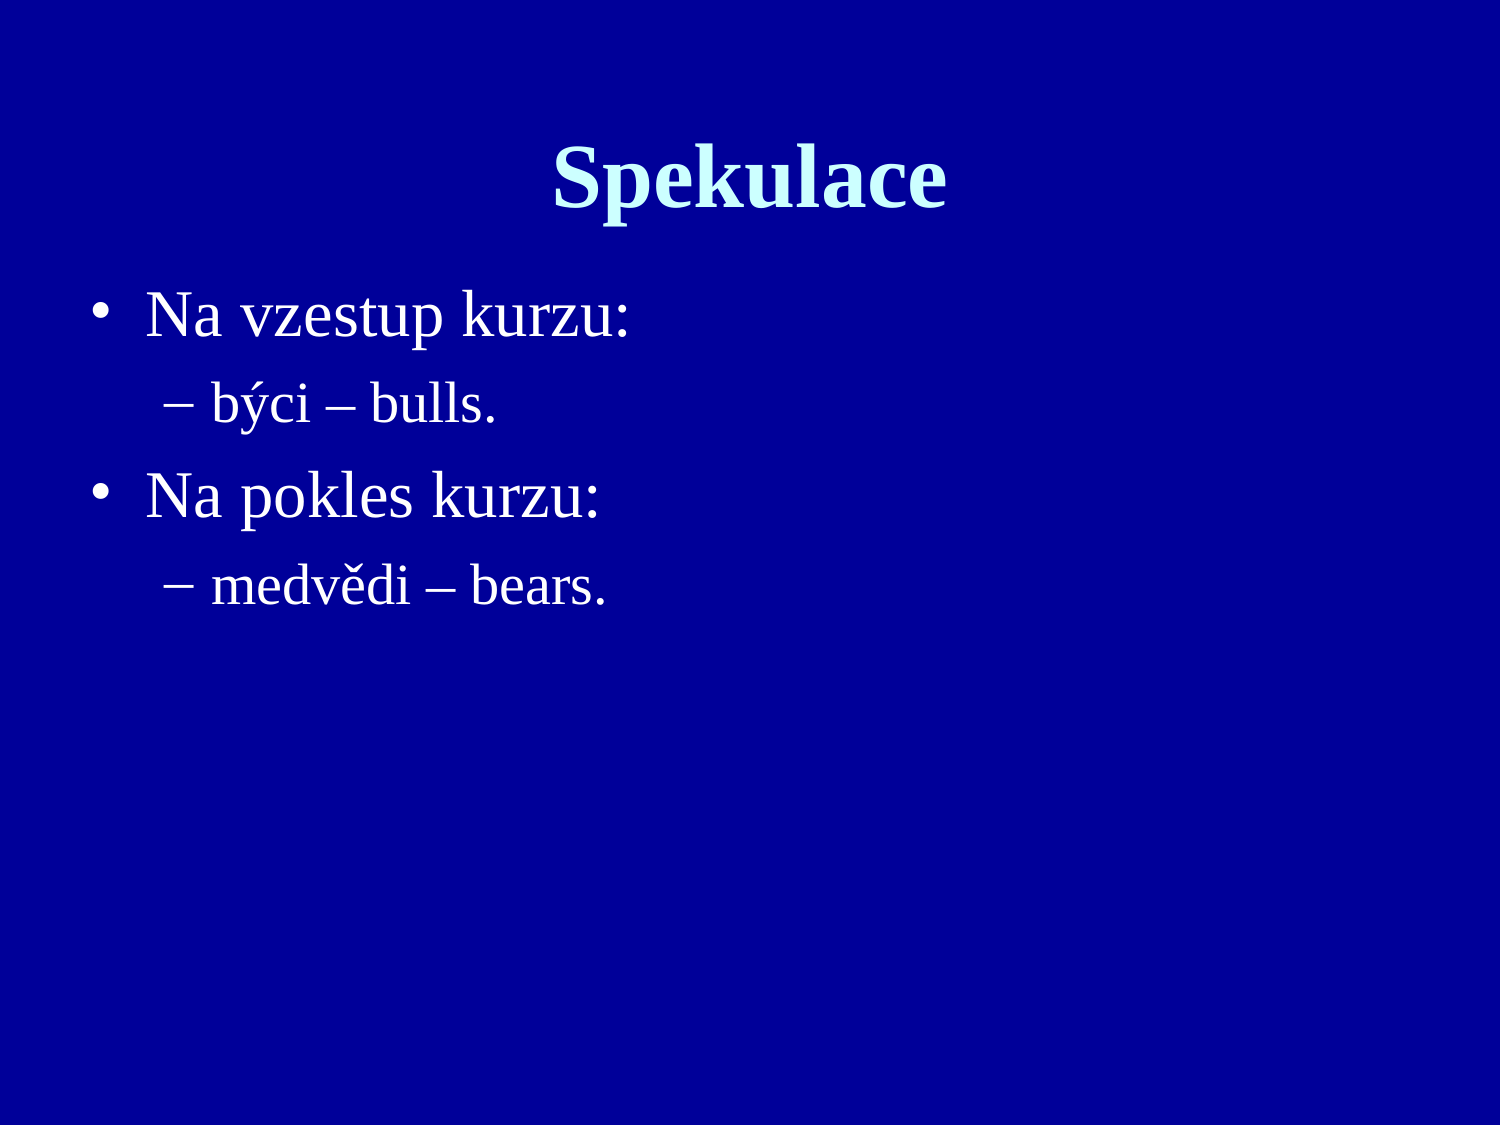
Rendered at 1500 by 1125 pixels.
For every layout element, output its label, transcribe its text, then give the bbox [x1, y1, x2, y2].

title Spekulace [74, 45, 1426, 234]
list Na vzestup kurzu: býci – bulls. Na pokles kurzu: medvědi – bears. [74, 262, 1426, 979]
